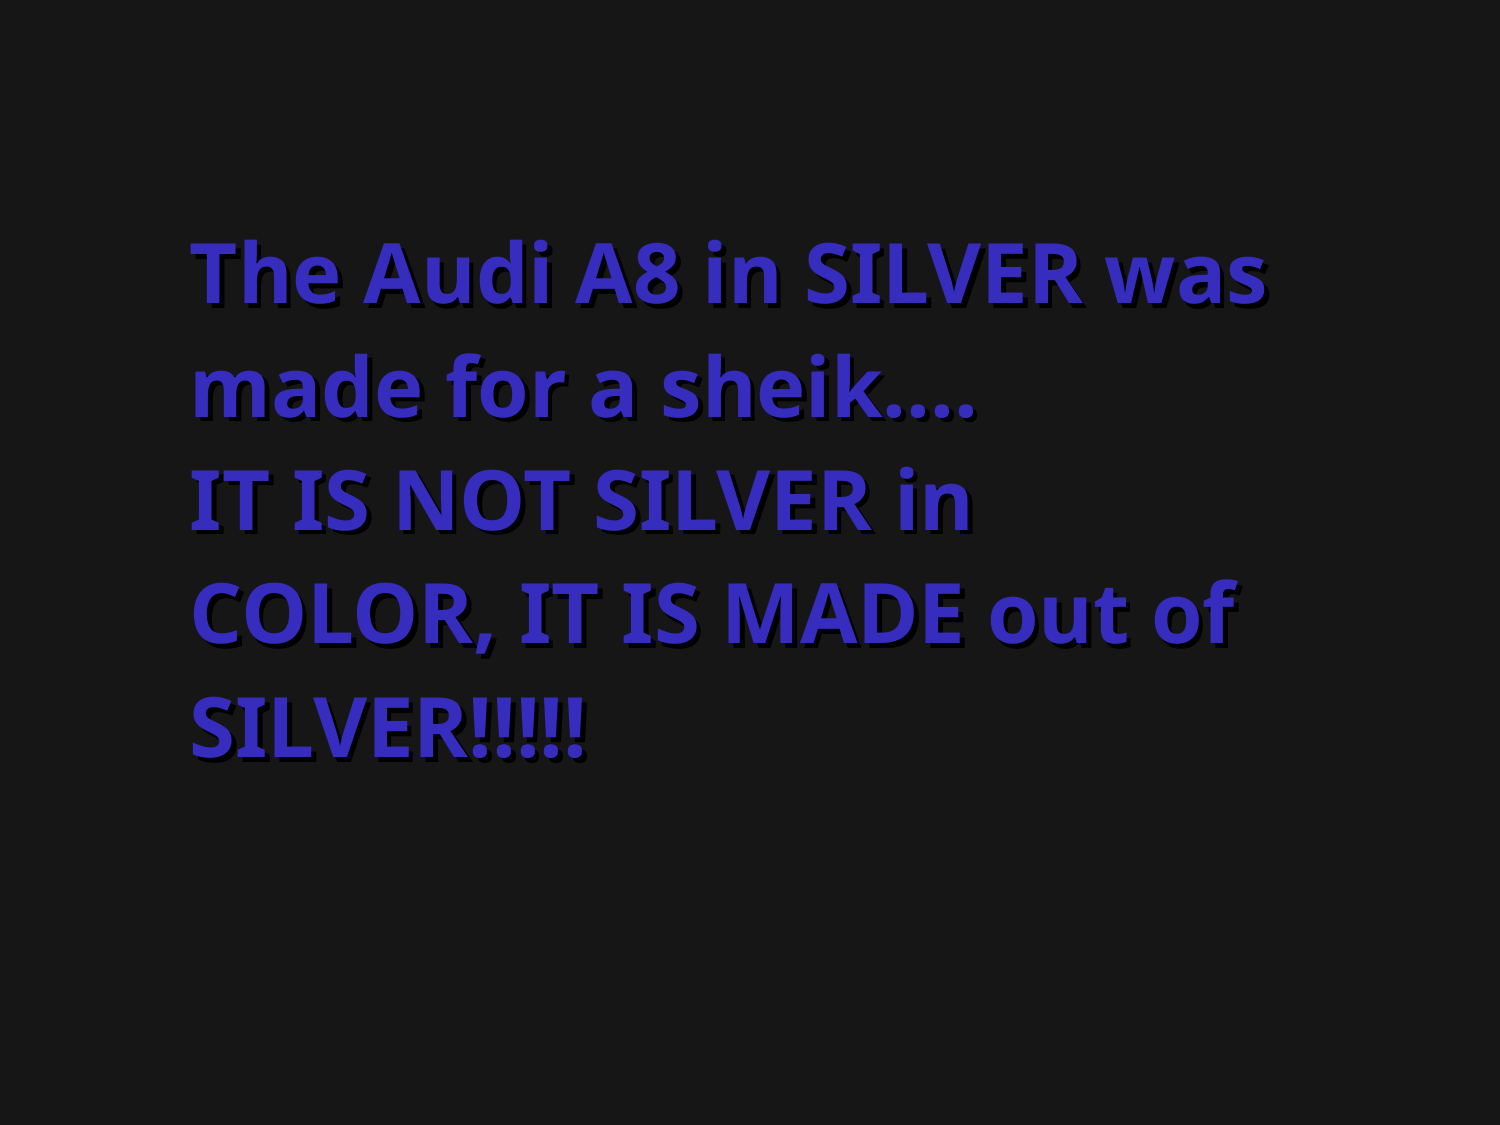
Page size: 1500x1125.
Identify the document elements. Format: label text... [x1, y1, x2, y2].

title The Audi A8 in SILVER was made for a sheik.... IT IS NOT SILVER in COLOR, IT IS MADE out of SILVER!!!!! [174, 137, 1300, 973]
